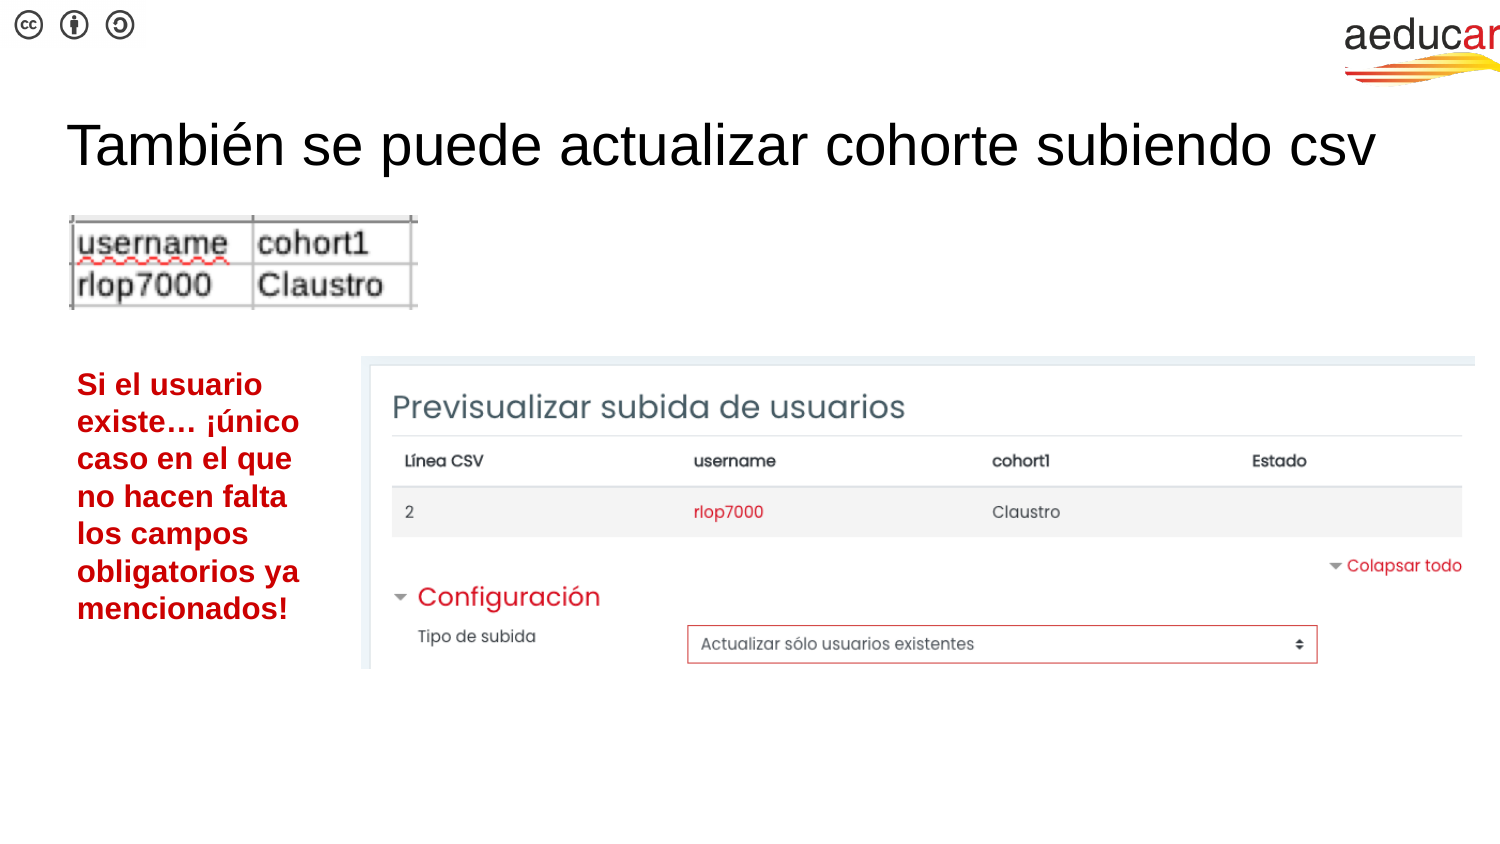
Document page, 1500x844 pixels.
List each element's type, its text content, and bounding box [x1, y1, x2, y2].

text_box Si el usuario existe… ¡único caso en el que no hacen falta los campos obligatorios ya mencionados! [61, 348, 337, 706]
picture [0, 0, 146, 48]
picture [1344, 0, 1500, 104]
picture [69, 215, 418, 310]
title También se puede actualizar cohorte subiendo csv [51, 92, 1449, 187]
picture [361, 356, 1475, 669]
